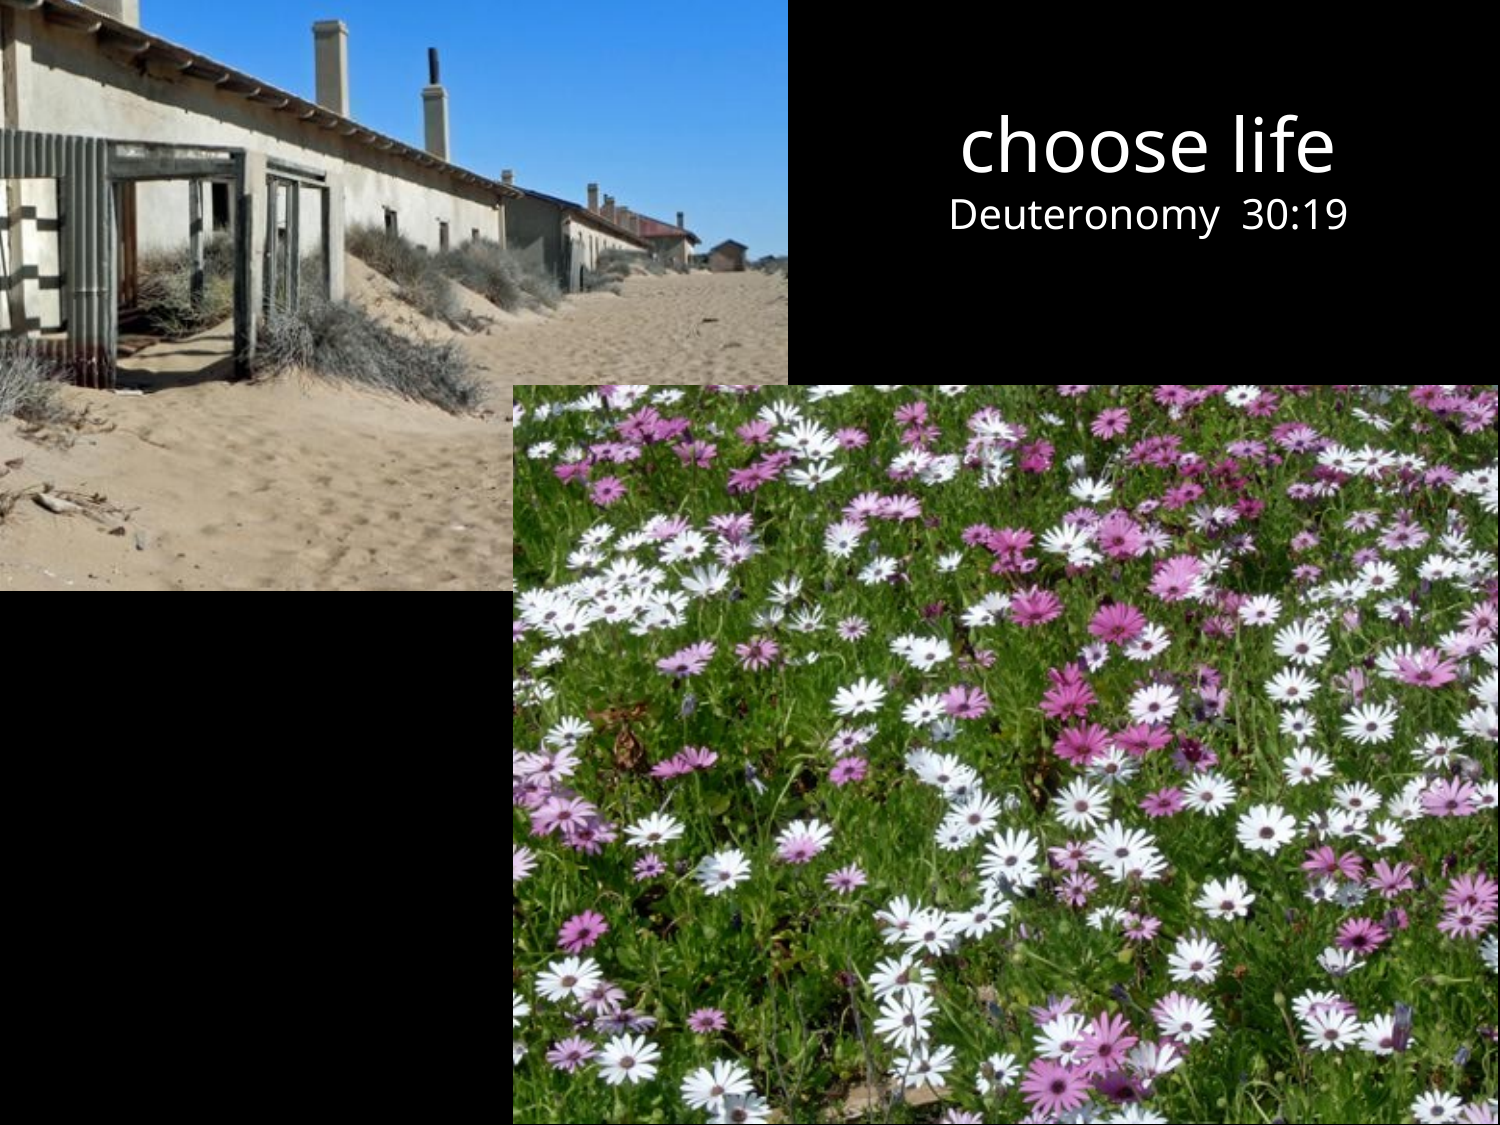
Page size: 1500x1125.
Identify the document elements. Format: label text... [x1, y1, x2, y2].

text_box choose life Deuteronomy 30:19 [797, 0, 1500, 381]
picture [0, 0, 1498, 1124]
